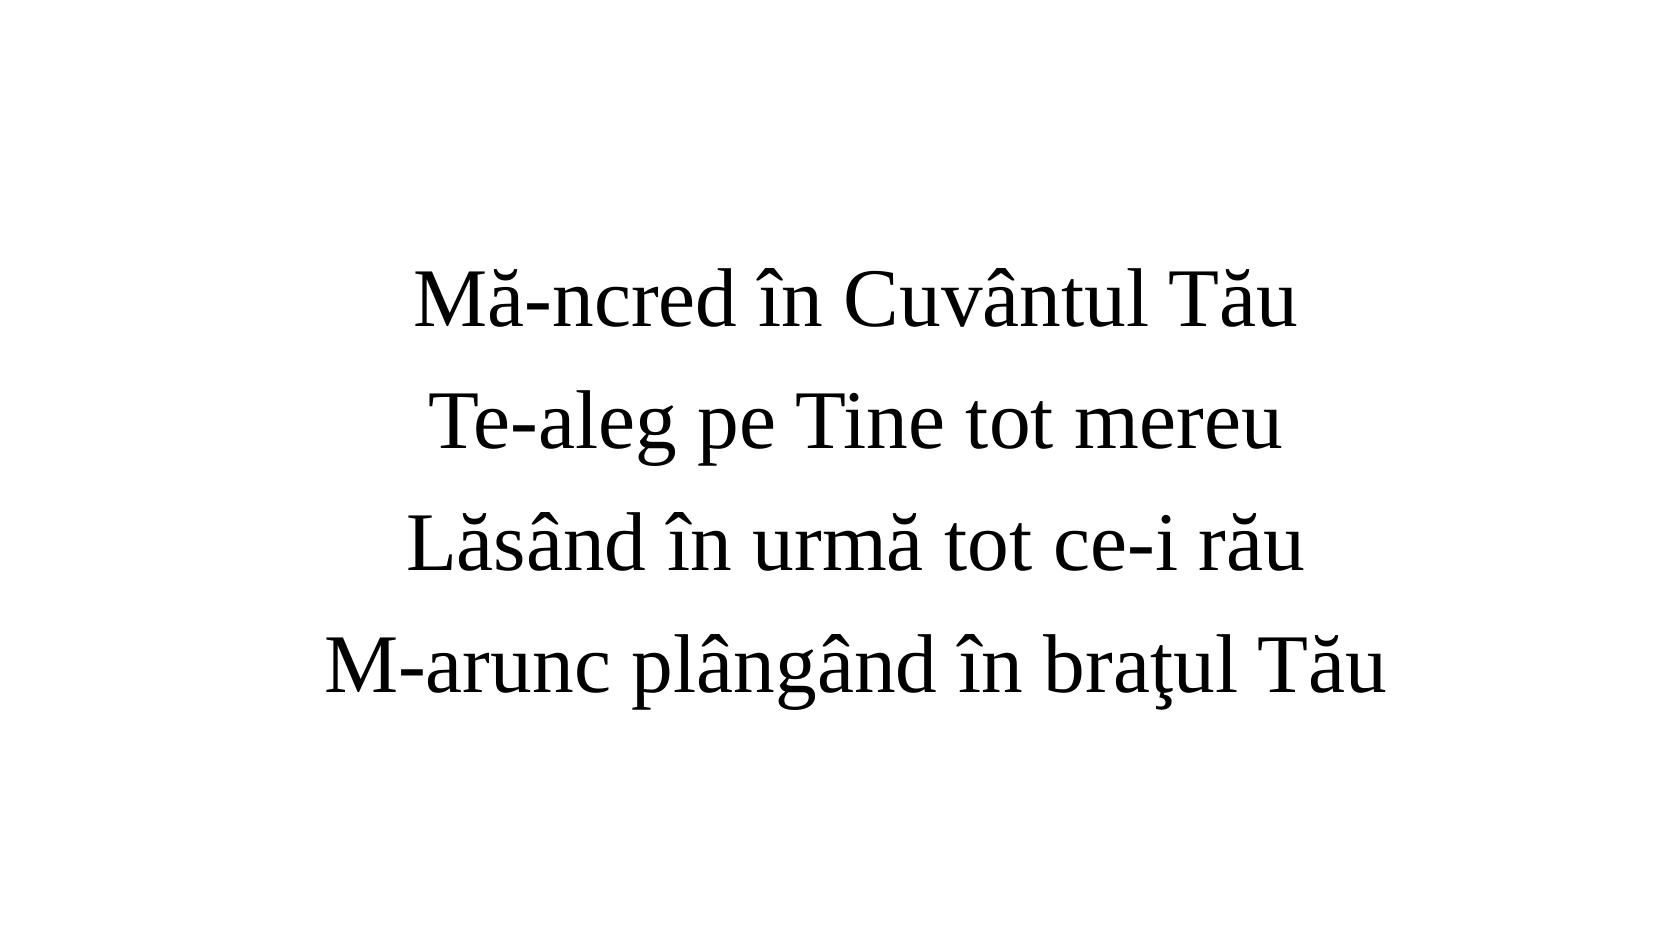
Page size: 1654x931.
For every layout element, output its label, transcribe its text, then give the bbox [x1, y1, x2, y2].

subtitle Mă-ncred în Cuvântul Tău Te-aleg pe Tine tot mereu Lăsând în urmă tot ce-i rău M-arunc plângând în braţul Tău [153, 239, 1560, 713]
